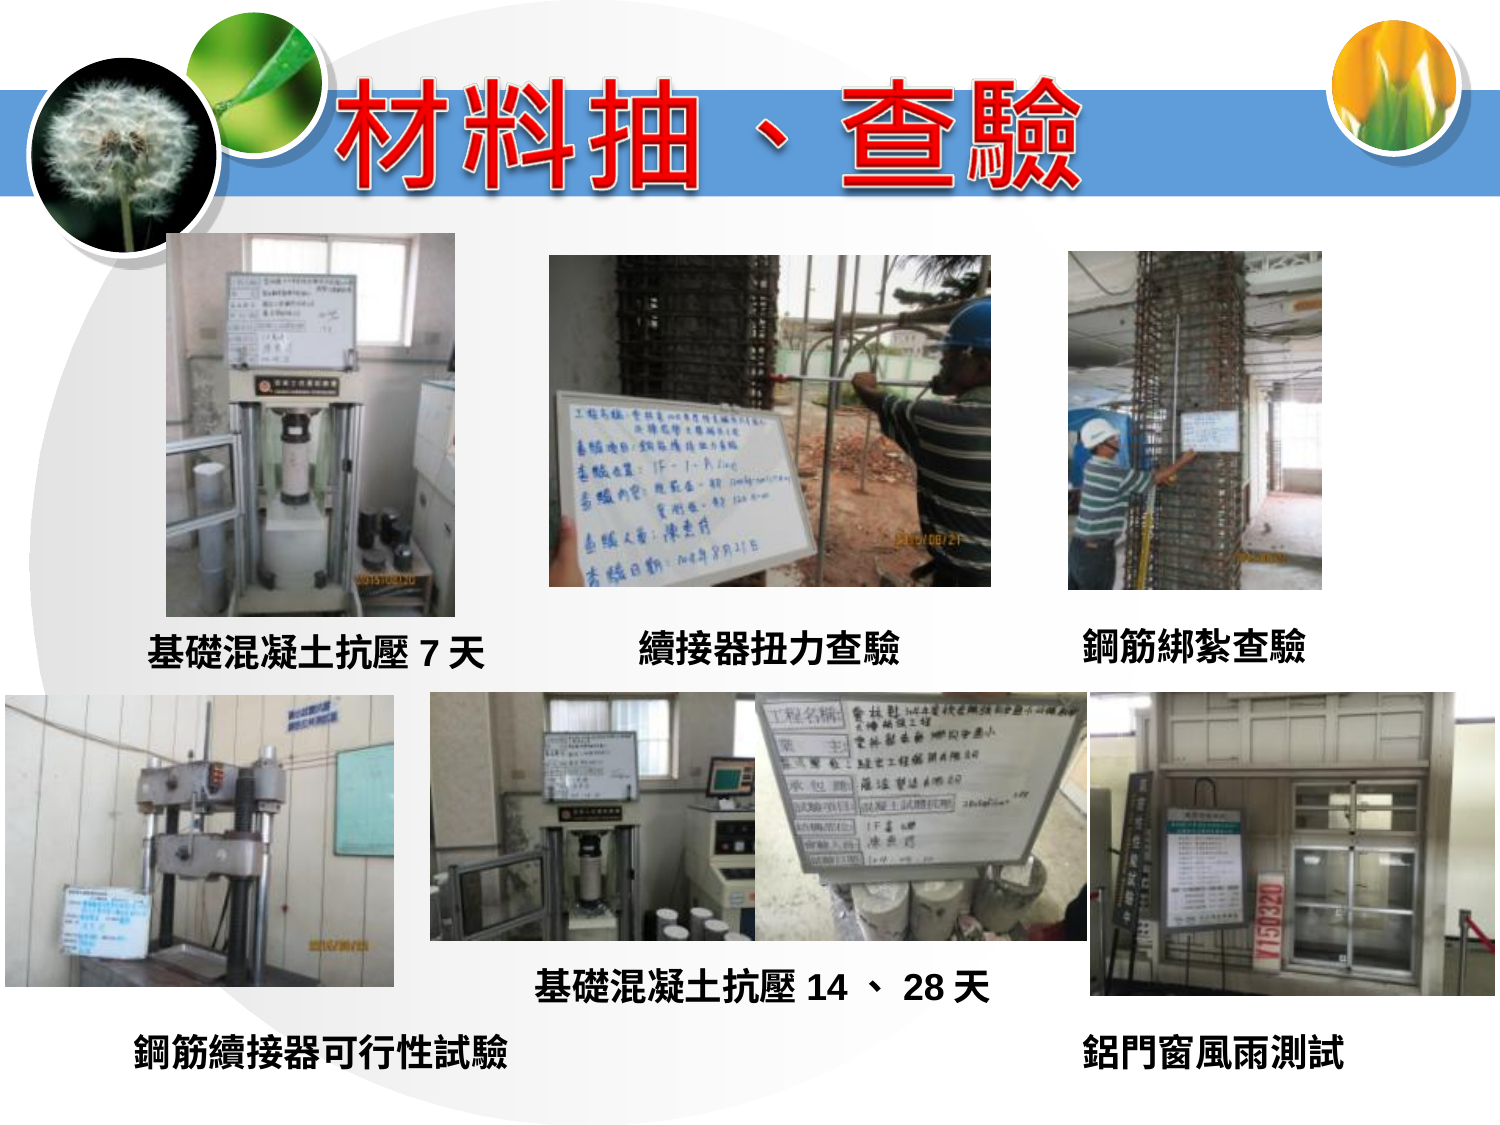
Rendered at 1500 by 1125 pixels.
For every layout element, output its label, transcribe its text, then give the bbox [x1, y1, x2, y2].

text_box 鋁門窗風雨測試 [1067, 1021, 1361, 1082]
picture [1090, 692, 1495, 996]
text_box 鋼筋綁紮查驗 [1067, 615, 1323, 676]
picture [430, 692, 1087, 941]
picture [31, 12, 1322, 678]
text_box 基礎混凝土抗壓7天 [132, 620, 502, 682]
text_box 續接器扭力查驗 [623, 616, 916, 678]
text_box 基礎混凝土抗壓14、28天 [519, 955, 1007, 1017]
picture [1331, 20, 1457, 151]
text_box 鋼筋續接器可行性試驗 [118, 1021, 524, 1082]
picture [5, 695, 394, 987]
